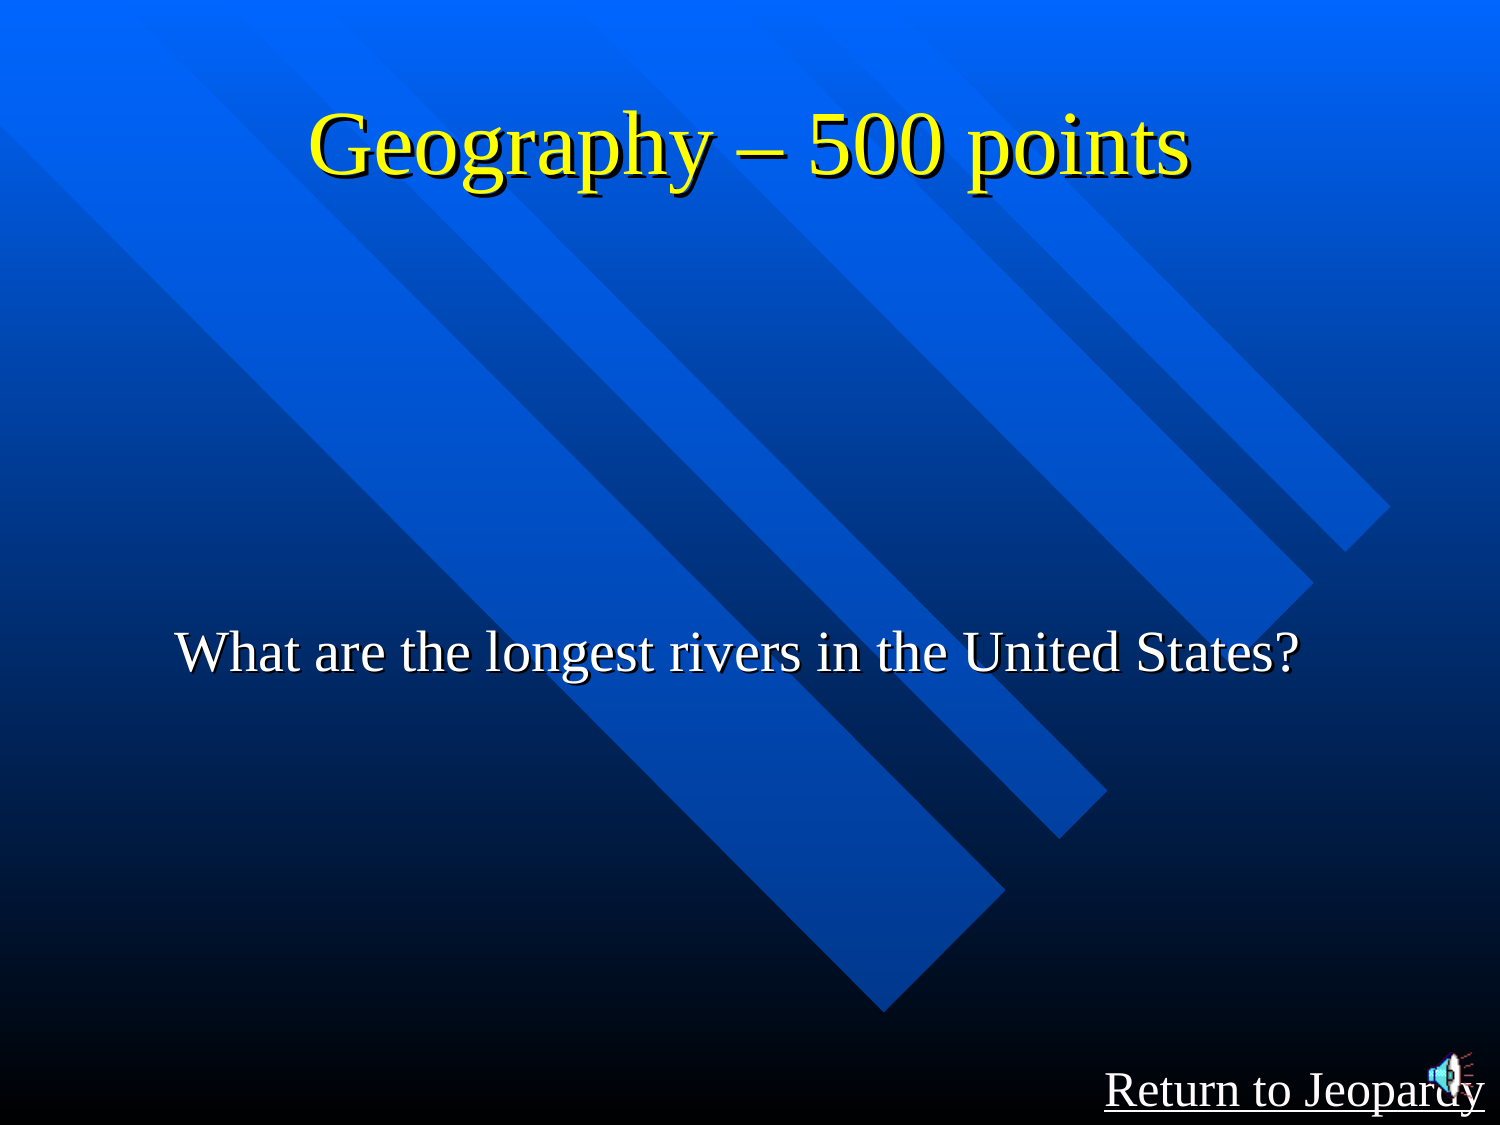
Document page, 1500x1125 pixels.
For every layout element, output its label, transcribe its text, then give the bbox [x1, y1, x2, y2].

title Geography – 500 points [112, 37, 1388, 238]
table_header What are the longest rivers in the United States? [125, 313, 1350, 983]
picture [1426, 1051, 1477, 1102]
text_box Return to Jeopardy [1089, 1048, 1500, 1125]
